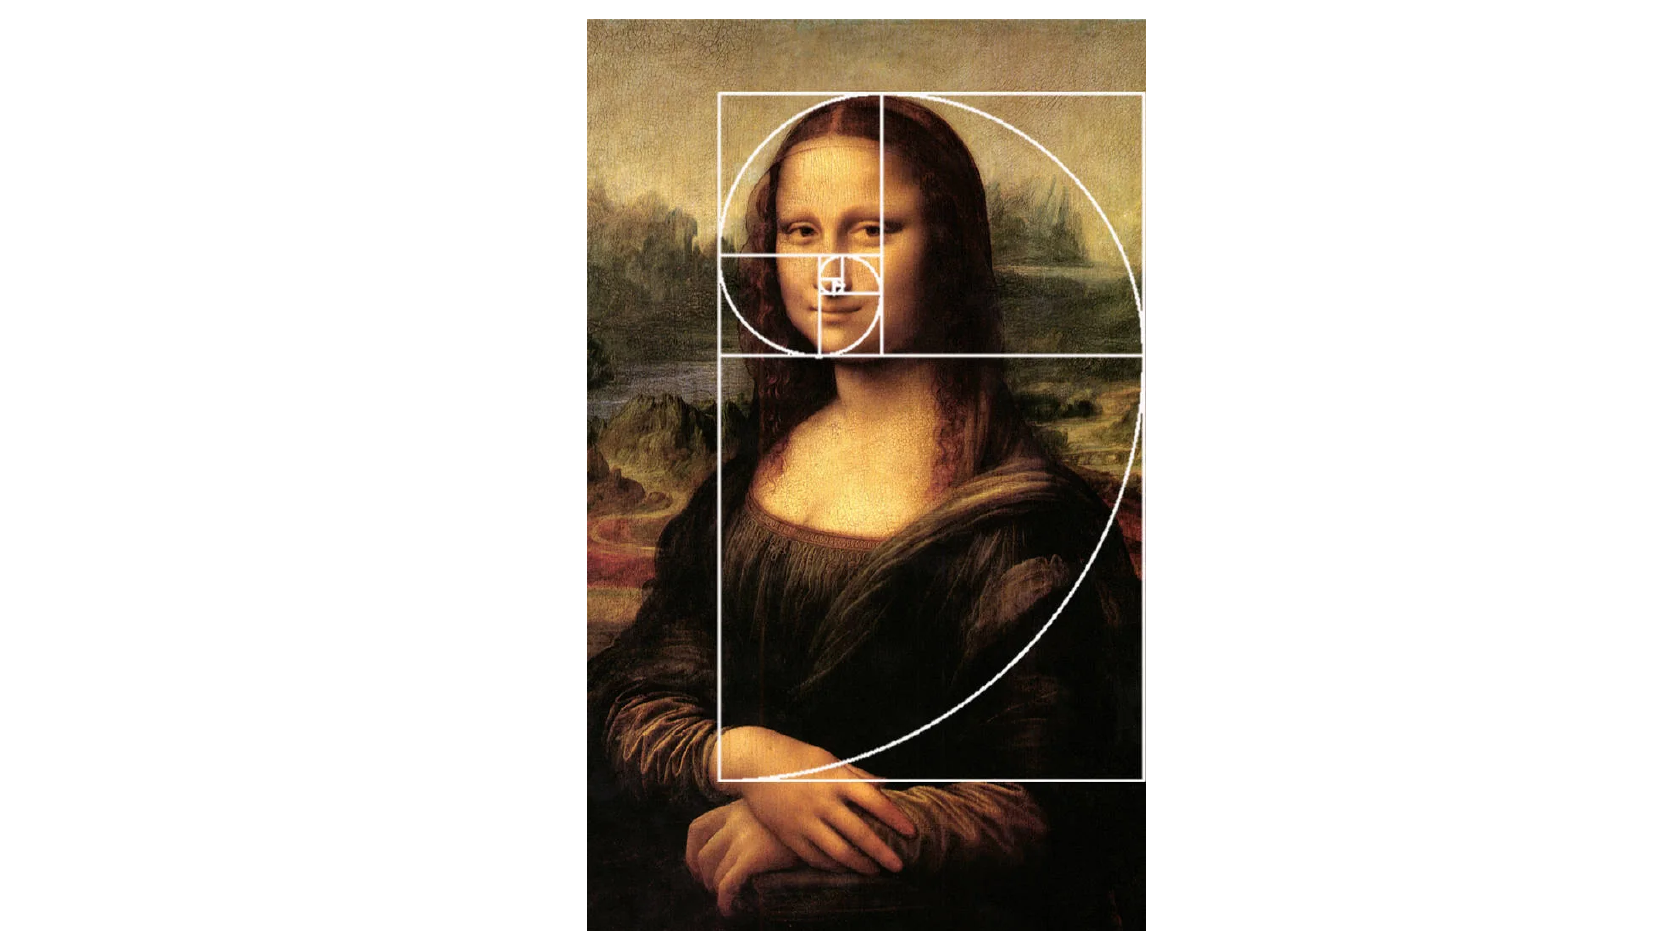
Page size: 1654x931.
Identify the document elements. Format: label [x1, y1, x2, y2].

picture [587, 19, 1146, 931]
